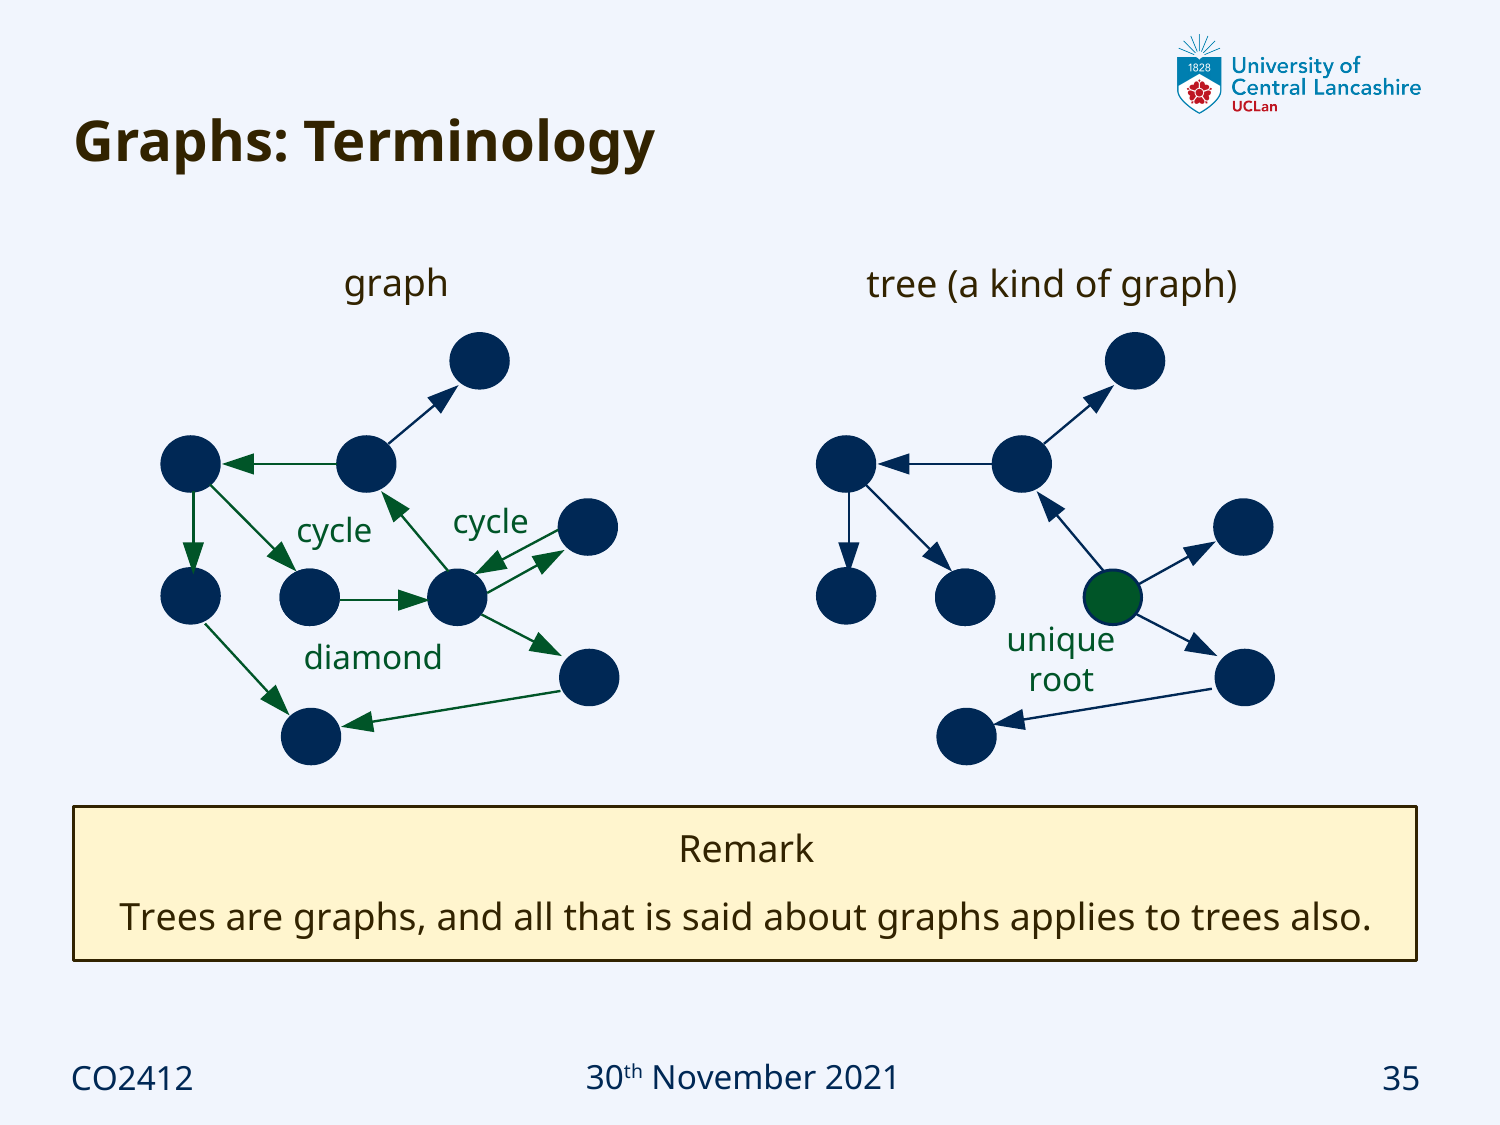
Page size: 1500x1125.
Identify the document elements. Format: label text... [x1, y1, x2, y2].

text_box cycle [437, 493, 557, 548]
text_box [993, 436, 1051, 492]
text_box [450, 333, 509, 389]
text_box [560, 650, 618, 705]
text_box [936, 570, 994, 625]
text_box [337, 436, 396, 492]
text_box [428, 570, 487, 625]
text_box [1084, 570, 1142, 610]
text_box [817, 436, 875, 492]
text_box [817, 568, 875, 624]
title Graphs: Terminology [58, 54, 1500, 224]
text_box [161, 568, 220, 624]
text_box [161, 436, 220, 492]
text_box [937, 709, 996, 764]
text_box diamond [288, 629, 459, 684]
text_box [280, 570, 339, 625]
text_box [1216, 650, 1274, 705]
text_box unique root [962, 610, 1160, 706]
text_box graph [128, 252, 665, 312]
text_box Remark Trees are graphs, and all that is said about graphs applies to trees also. [51, 818, 1442, 982]
text_box [282, 709, 340, 764]
text_box [559, 499, 617, 555]
text_box [1214, 499, 1273, 555]
text_box cycle [281, 501, 400, 557]
text_box [73, 806, 1417, 818]
text_box [1106, 333, 1164, 389]
text_box tree (a kind of graph) [783, 252, 1321, 313]
picture [1177, 34, 1421, 54]
